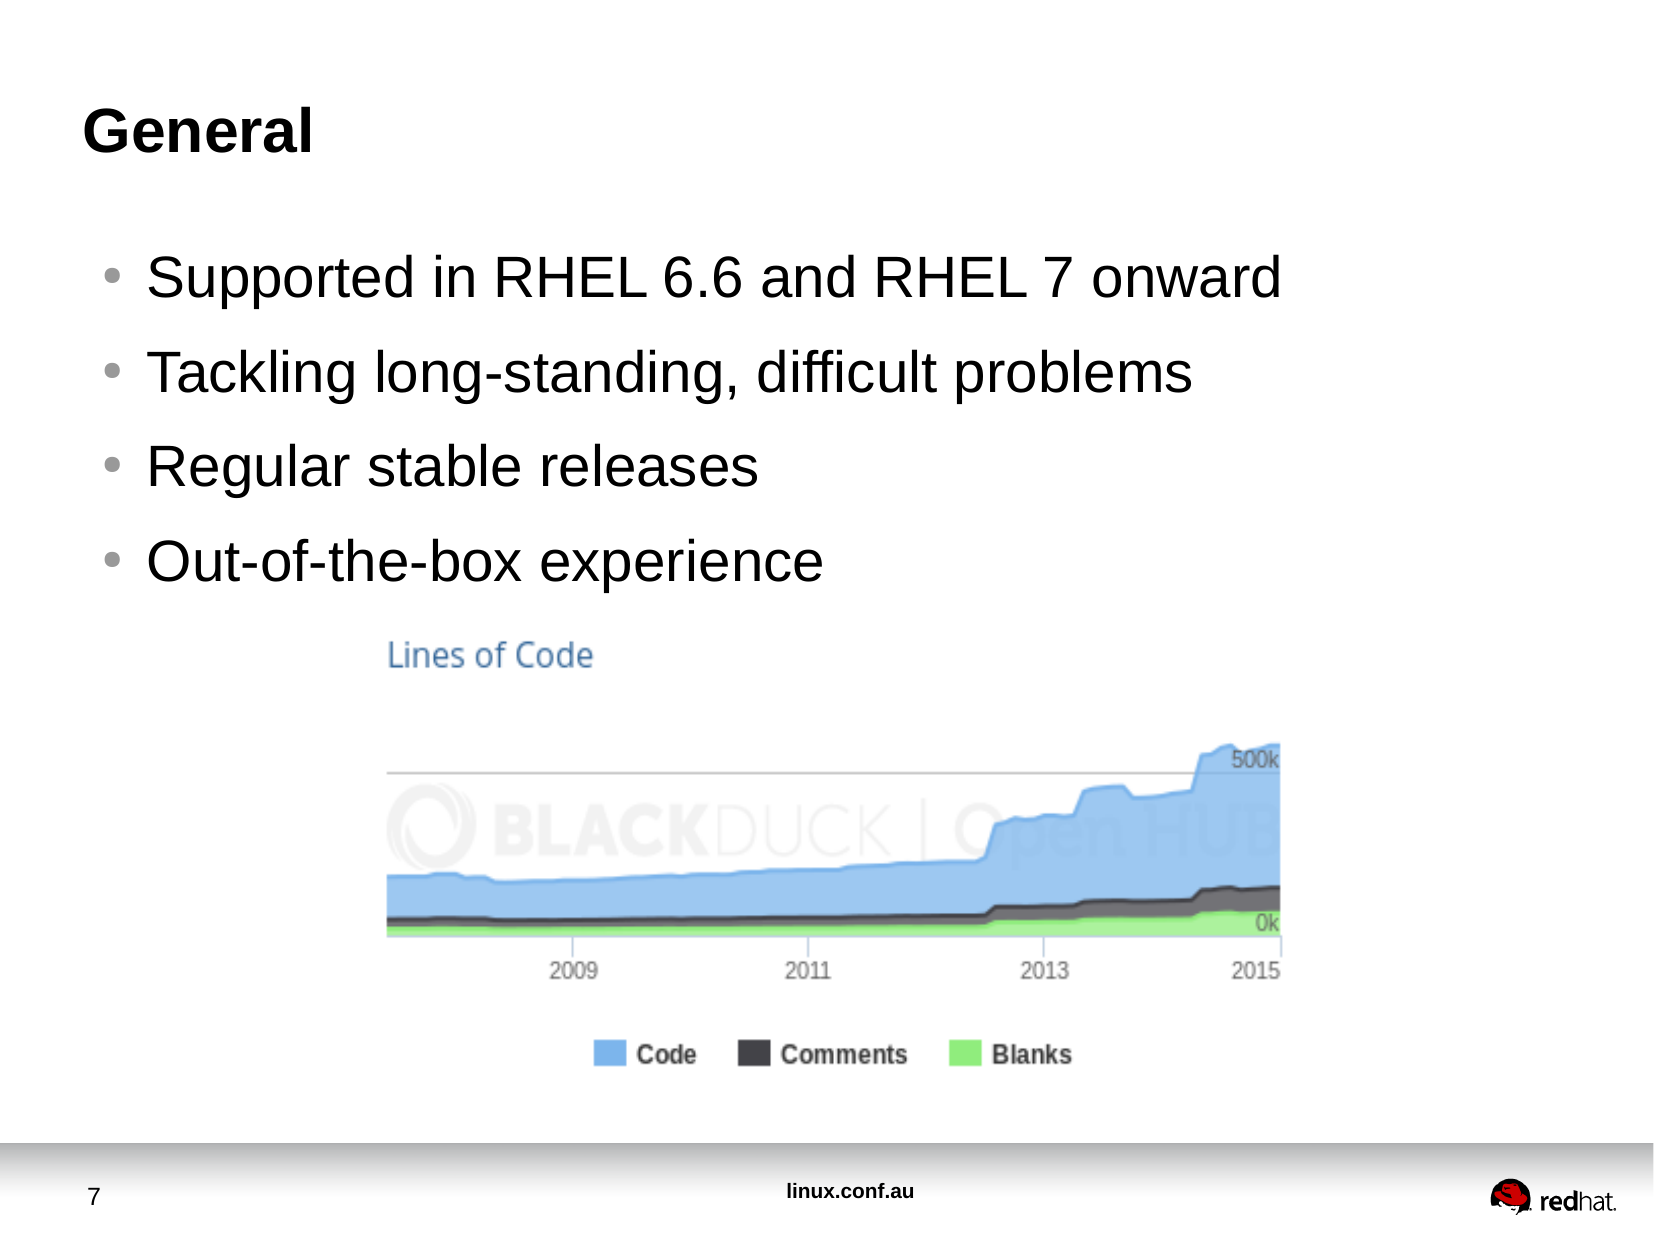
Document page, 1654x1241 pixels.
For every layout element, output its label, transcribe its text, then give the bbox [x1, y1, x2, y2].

list Supported in RHEL 6.6 and RHEL 7 onward Tackling long-standing, difficult problems Regular stable releases Out-of-the-box experience [86, 244, 1576, 1039]
title General [82, 37, 1571, 226]
picture [0, 1143, 1654, 1241]
picture [367, 605, 1303, 1097]
